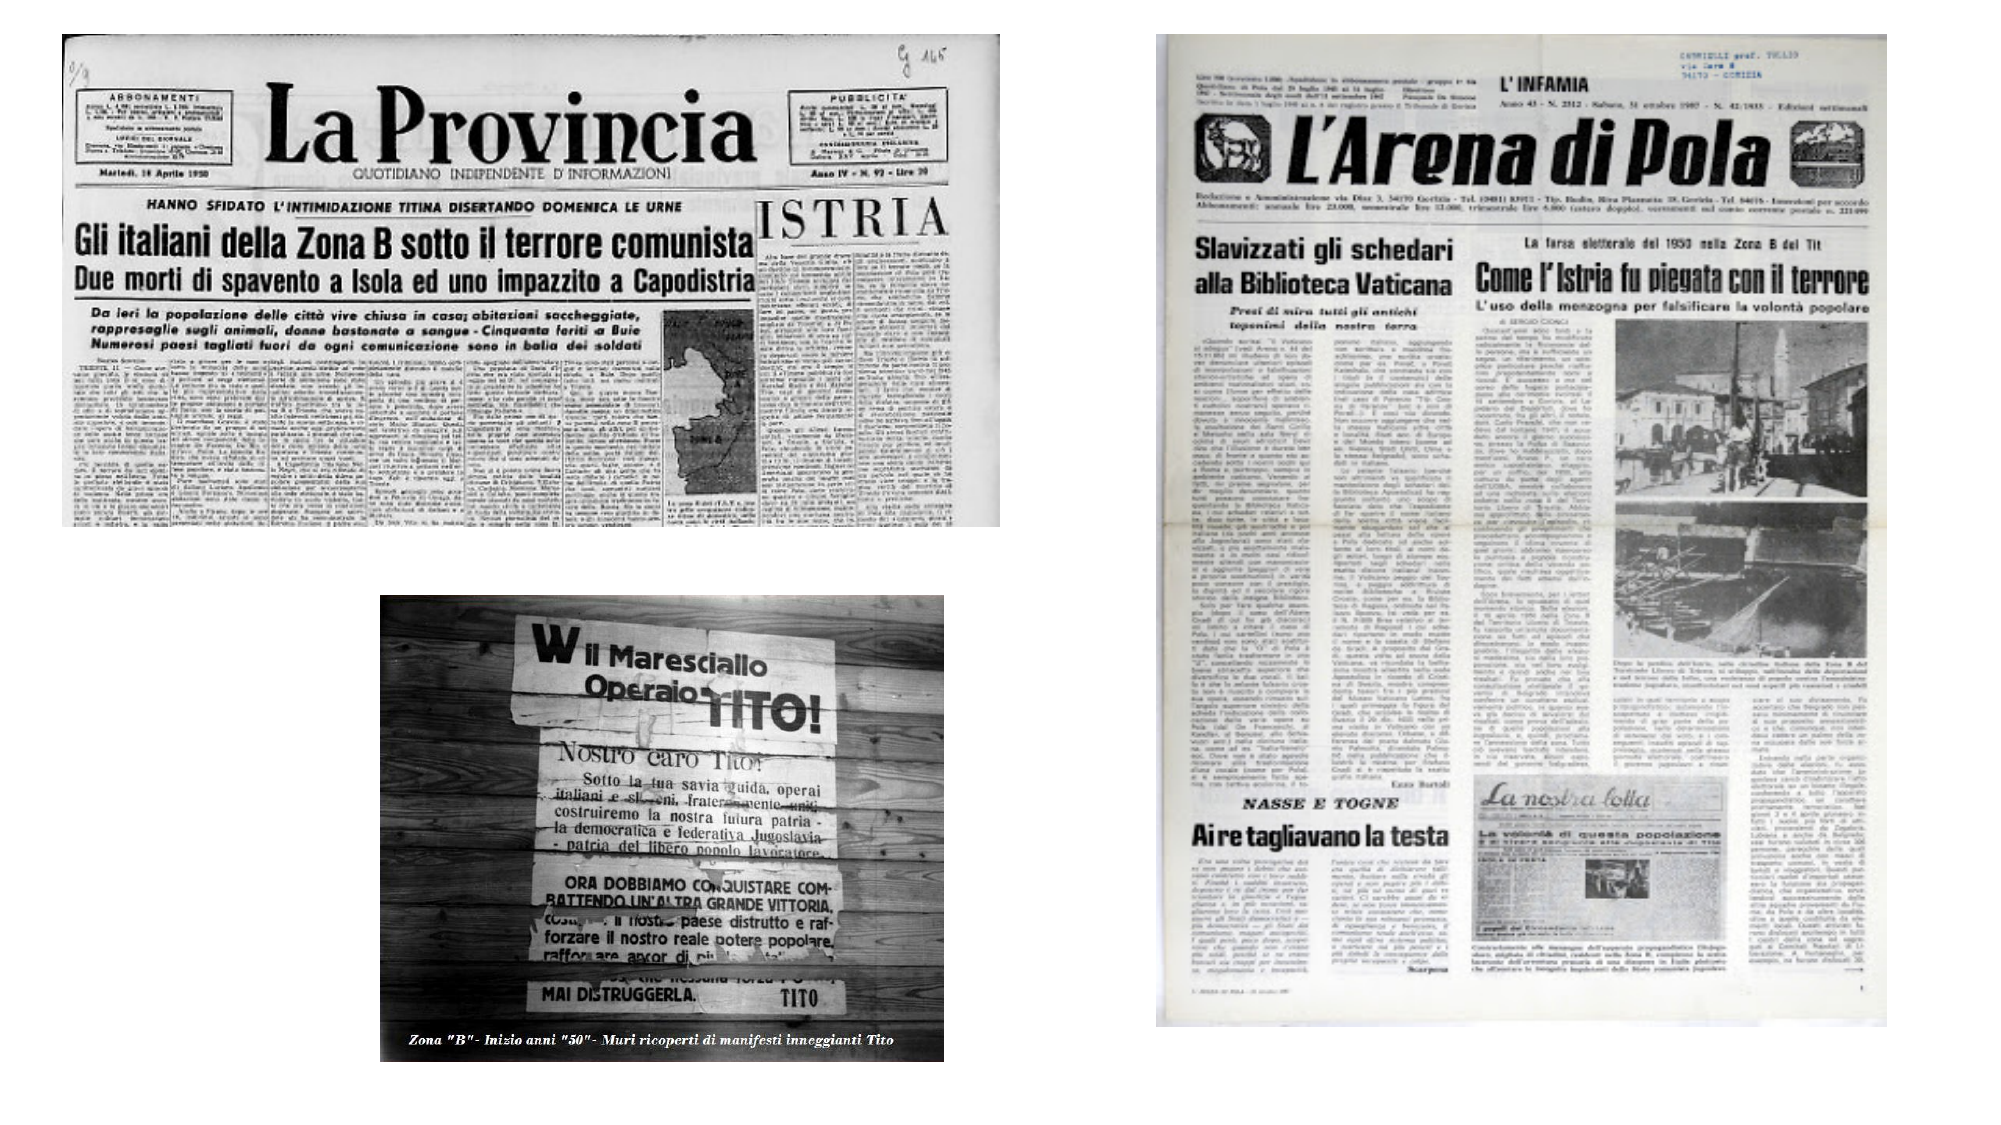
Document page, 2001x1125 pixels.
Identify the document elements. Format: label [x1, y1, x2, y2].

picture [62, 34, 1000, 527]
picture [1156, 34, 1887, 1027]
picture [380, 595, 944, 1062]
